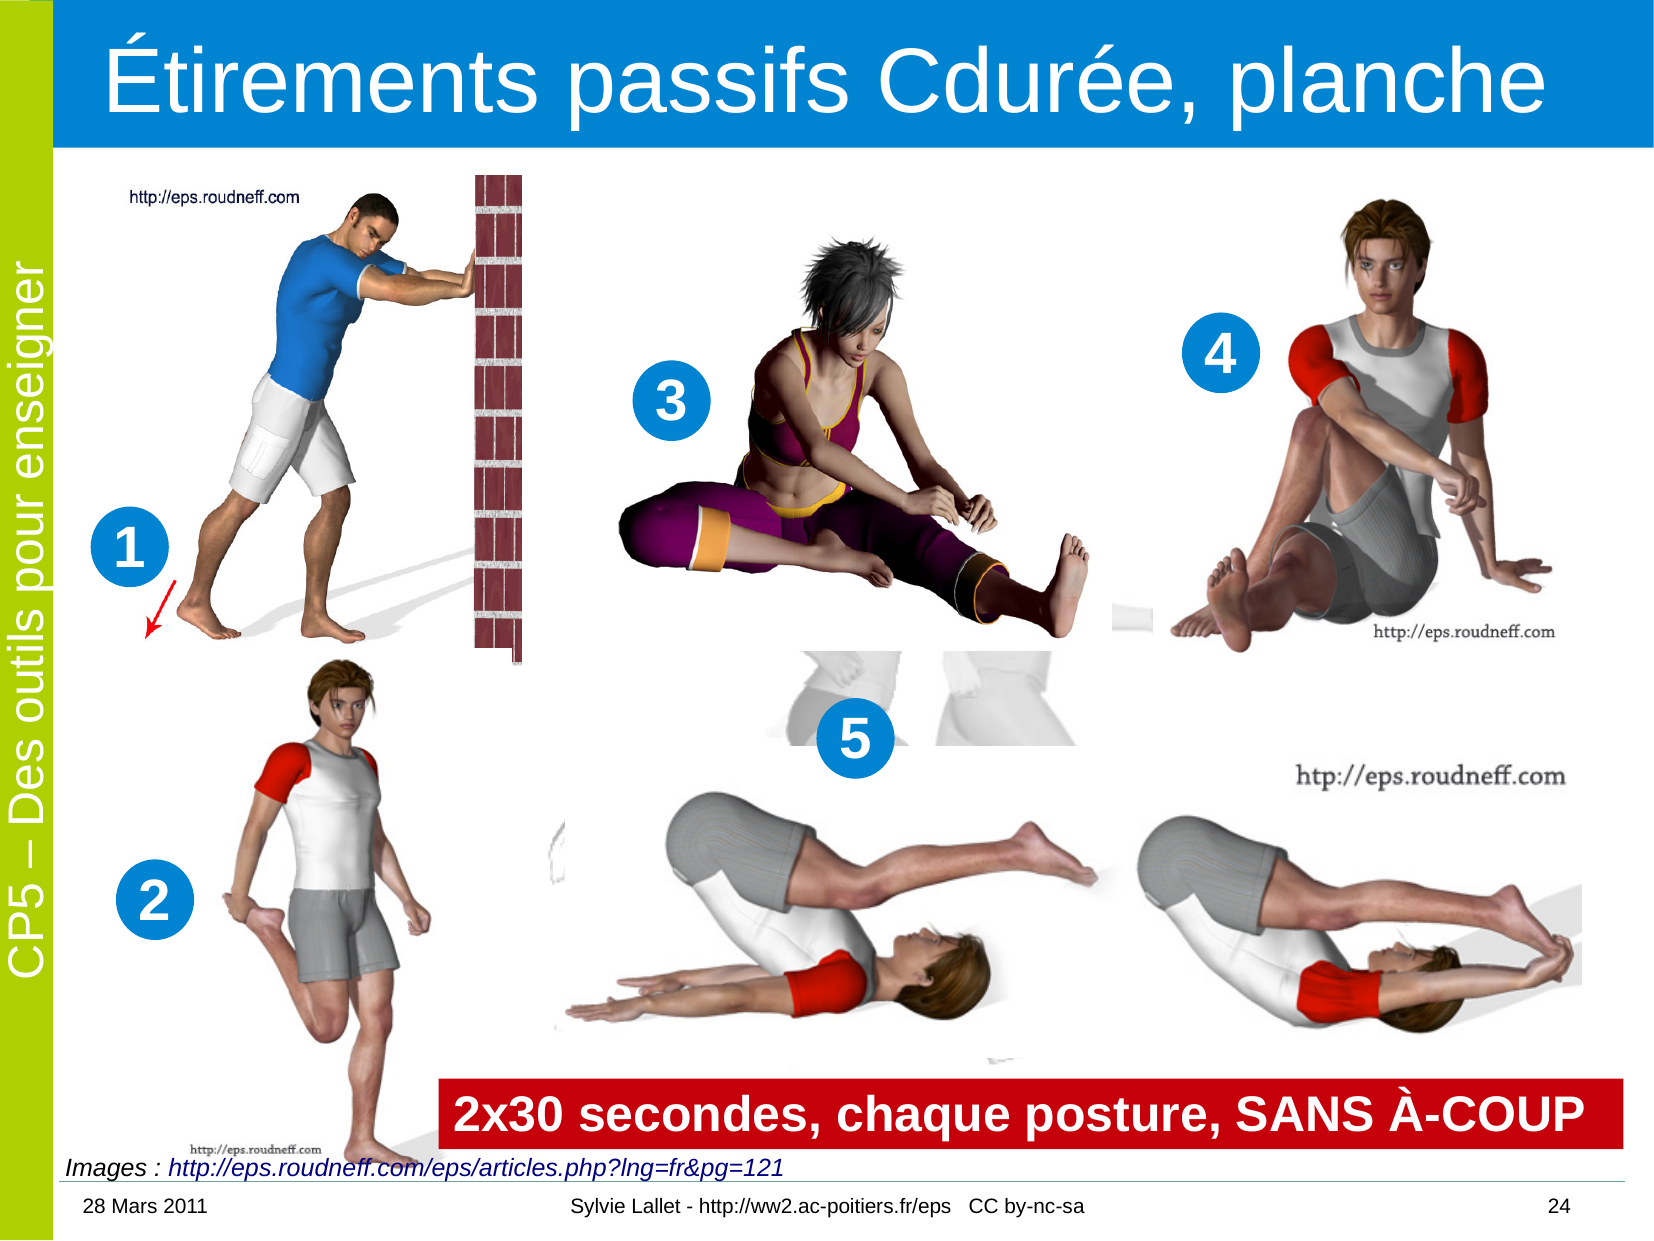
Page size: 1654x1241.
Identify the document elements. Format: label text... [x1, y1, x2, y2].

text_box 3 [632, 360, 711, 442]
text_box 4 [1181, 312, 1261, 394]
text_box 5 [816, 698, 895, 779]
title Étirements passifs Cdurée, planche [82, 21, 1571, 141]
text_box 1 [90, 506, 169, 588]
picture [119, 175, 522, 1146]
text_box 2 [115, 859, 195, 941]
picture [602, 233, 1112, 651]
text_box Images : http://eps.roudneff.com/eps/articles.php?lng=fr&pg=121 [50, 1146, 802, 1190]
picture [1153, 182, 1566, 653]
picture [565, 746, 1582, 1058]
text_box 2x30 secondes, chaque posture, SANS À-COUP [438, 1078, 1624, 1150]
